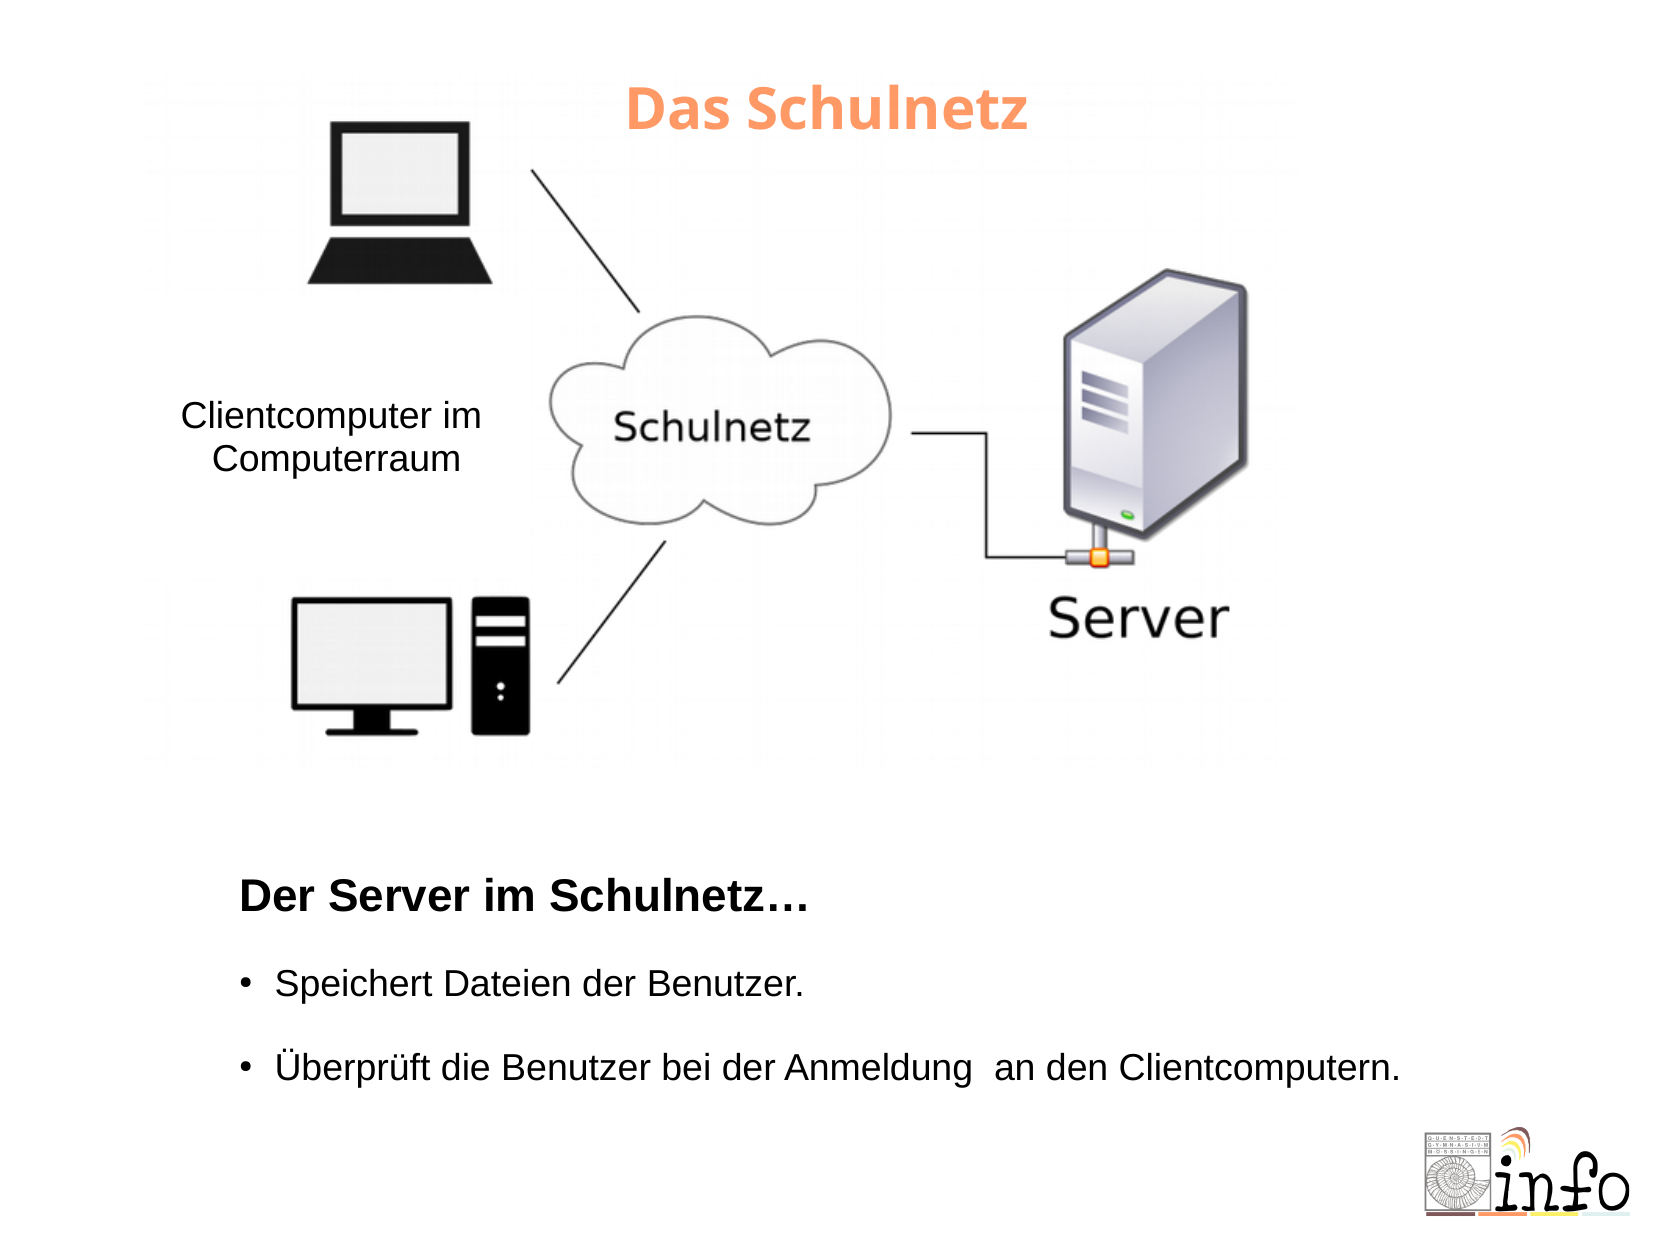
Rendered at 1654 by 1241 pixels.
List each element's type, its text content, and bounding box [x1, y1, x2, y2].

picture [141, 73, 1300, 768]
text_box Clientcomputer im Computerraum [141, 295, 532, 579]
text_box Der Server im Schulnetz… Speichert Dateien der Benutzer. Überprüft die Benutzer bei der Anmeldung an den Clientcomputern. [224, 862, 1417, 1097]
picture [1418, 1127, 1630, 1217]
title Das Schulnetz [82, 49, 1571, 166]
